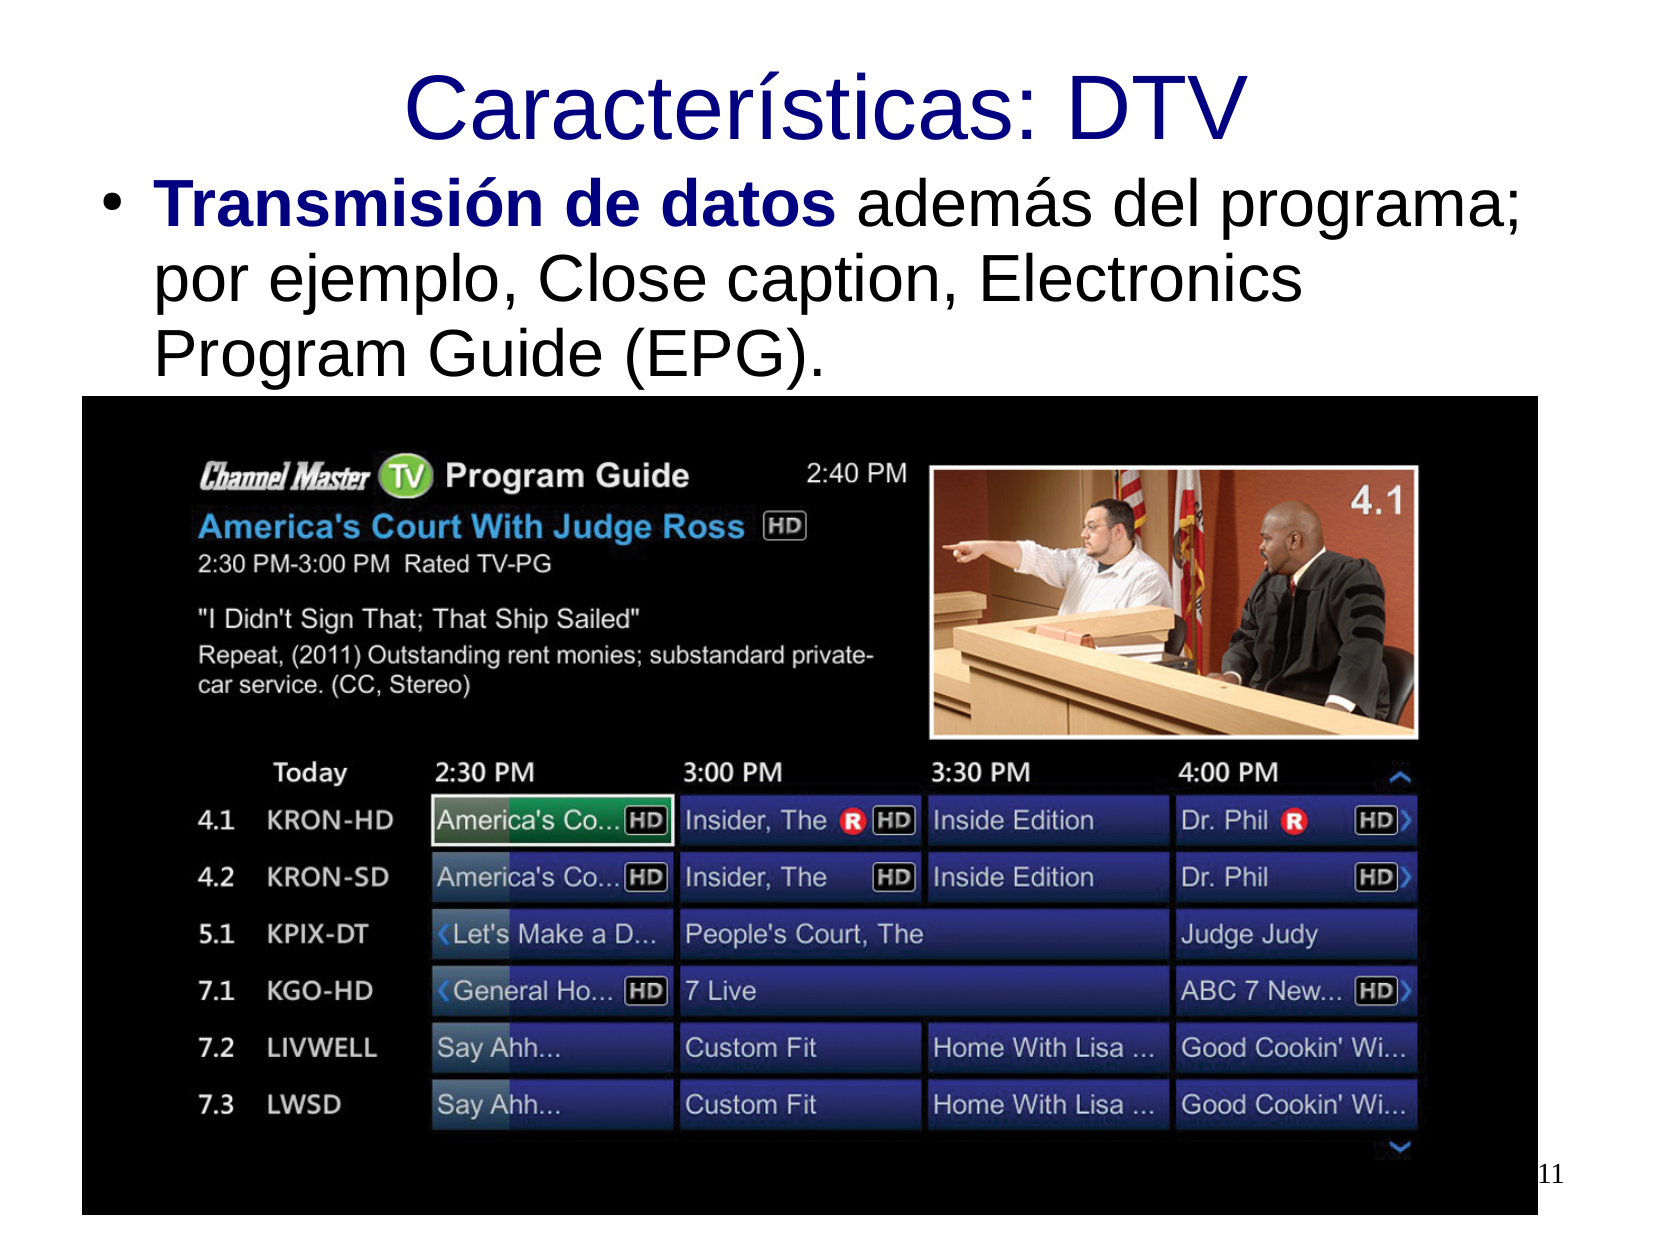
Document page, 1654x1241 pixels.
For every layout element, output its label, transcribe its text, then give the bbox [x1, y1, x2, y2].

picture [82, 396, 1538, 1215]
title Características: DTV [82, 49, 1571, 167]
list Transmisión de datos además del programa; por ejemplo, Close caption, Electronics Program Guide (EPG). [82, 166, 1538, 396]
